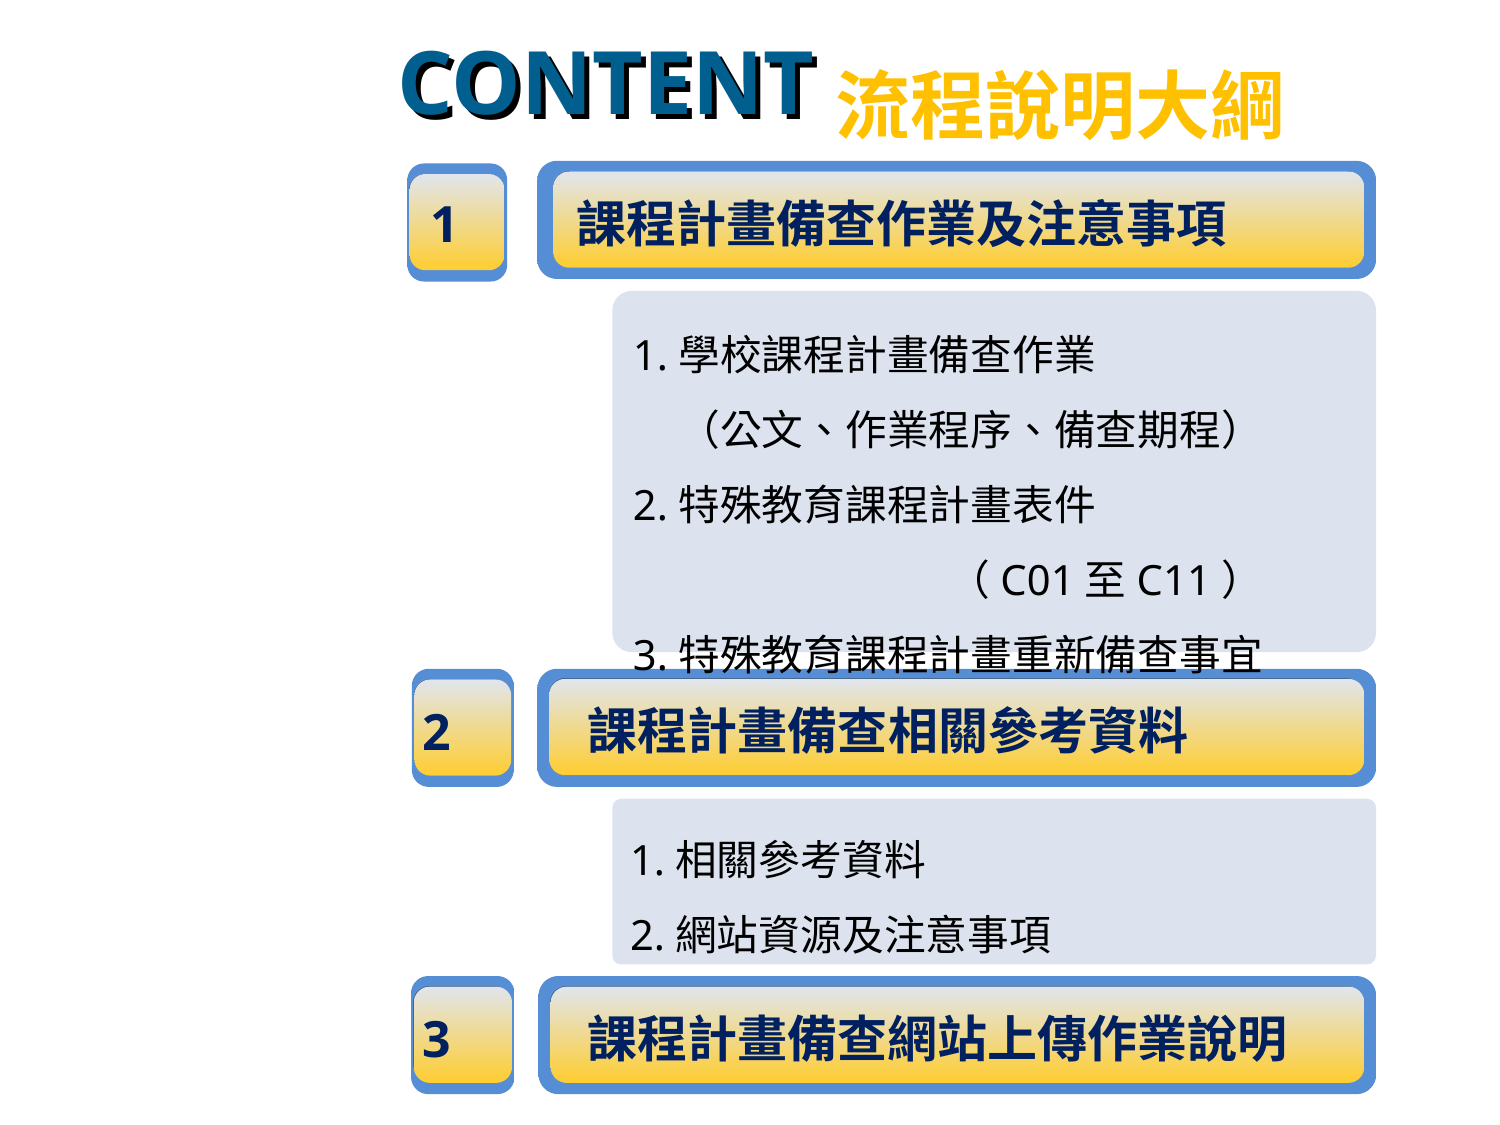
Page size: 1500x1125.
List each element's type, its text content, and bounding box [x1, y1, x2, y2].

text_box 1.學校課程計畫備查作業 （公文、作業程序、備查期程） 2.特殊教育課程計畫表件 （C01至C11） 3.特殊教育課程計畫重新備查事宜 [612, 290, 1377, 653]
text_box 流程說明大綱 [820, 50, 1475, 157]
text_box 課程計畫備查相關參考資料 [572, 692, 1211, 769]
text_box [411, 668, 514, 787]
text_box [538, 976, 1377, 1095]
text_box 課程計畫備查網站上傳作業說明 [572, 999, 1317, 1076]
text_box 3 [407, 999, 495, 1076]
text_box [407, 163, 508, 282]
text_box 2 [407, 692, 494, 769]
text_box 1 [415, 184, 491, 261]
text_box 1.相關參考資料 2.網站資源及注意事項 [612, 798, 1377, 965]
text_box [537, 160, 1377, 279]
text_box CONTENT [382, 19, 843, 142]
text_box [537, 668, 1377, 787]
text_box [411, 976, 515, 1095]
text_box 課程計畫備查作業及注意事項 [561, 184, 1258, 261]
